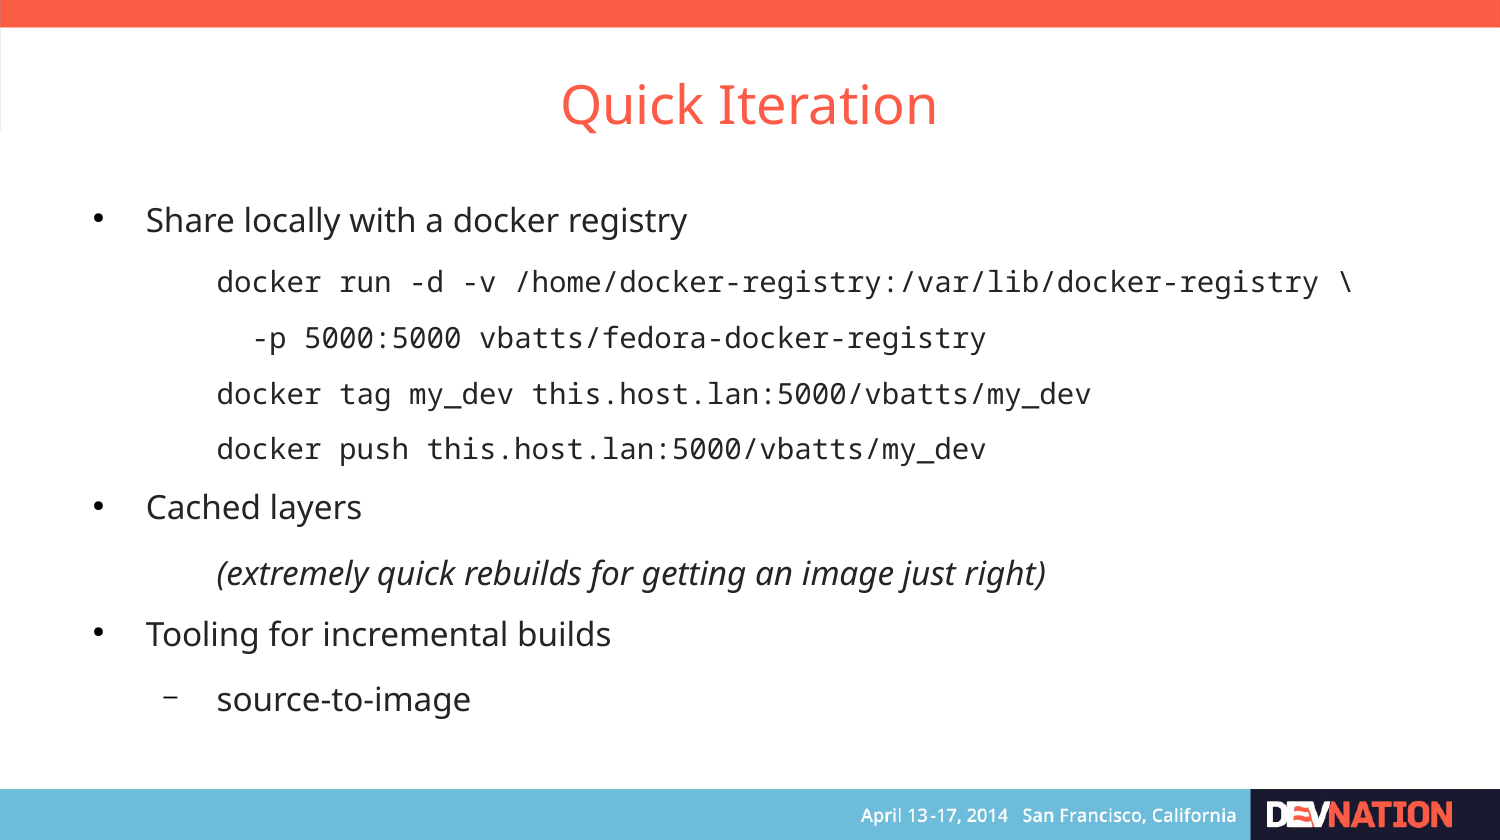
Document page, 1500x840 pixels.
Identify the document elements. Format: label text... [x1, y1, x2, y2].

picture [0, 0, 1500, 840]
title Quick Iteration [74, 33, 1425, 174]
list Share locally with a docker registry docker run -d -v /home/docker-registry:/var/lib/docker-registry \ -p 5000:5000 vbatts/fedora-docker-registry docker tag my_dev this.host.lan:5000/vbatts/my_dev docker push this.host.lan:5000/vbatts/my_dev Cached layers (extremely quick rebuilds for getting an image just right) Tooling for incremental builds source-to-image [74, 196, 1425, 751]
